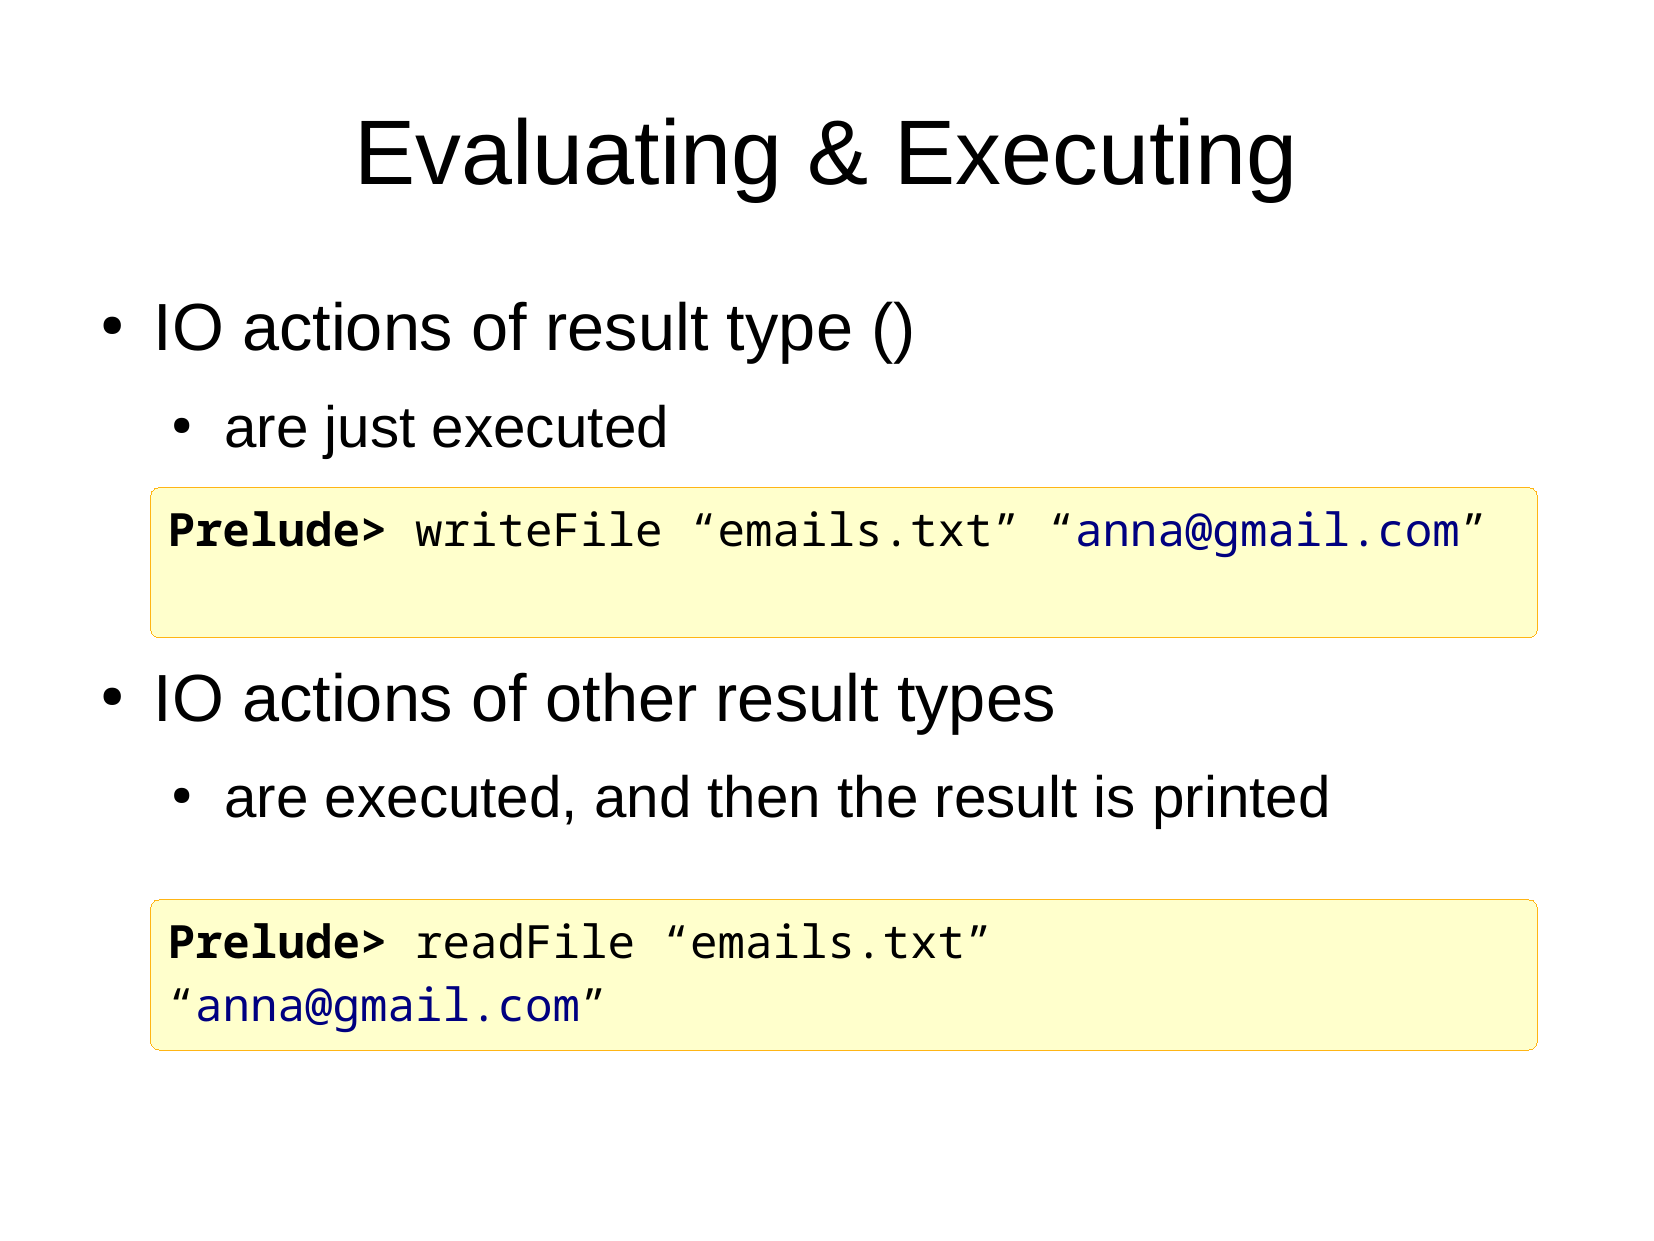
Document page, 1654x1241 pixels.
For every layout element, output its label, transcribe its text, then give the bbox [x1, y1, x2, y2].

title Evaluating & Executing [82, 56, 1571, 250]
list IO actions of result type () are just executed IO actions of other result types are executed, and then the result is printed [82, 290, 1571, 1109]
text_box Prelude> readFile “emails.txt” “anna@gmail.com” [150, 899, 1538, 1051]
text_box Prelude> writeFile “emails.txt” “anna@gmail.com” [150, 487, 1538, 638]
